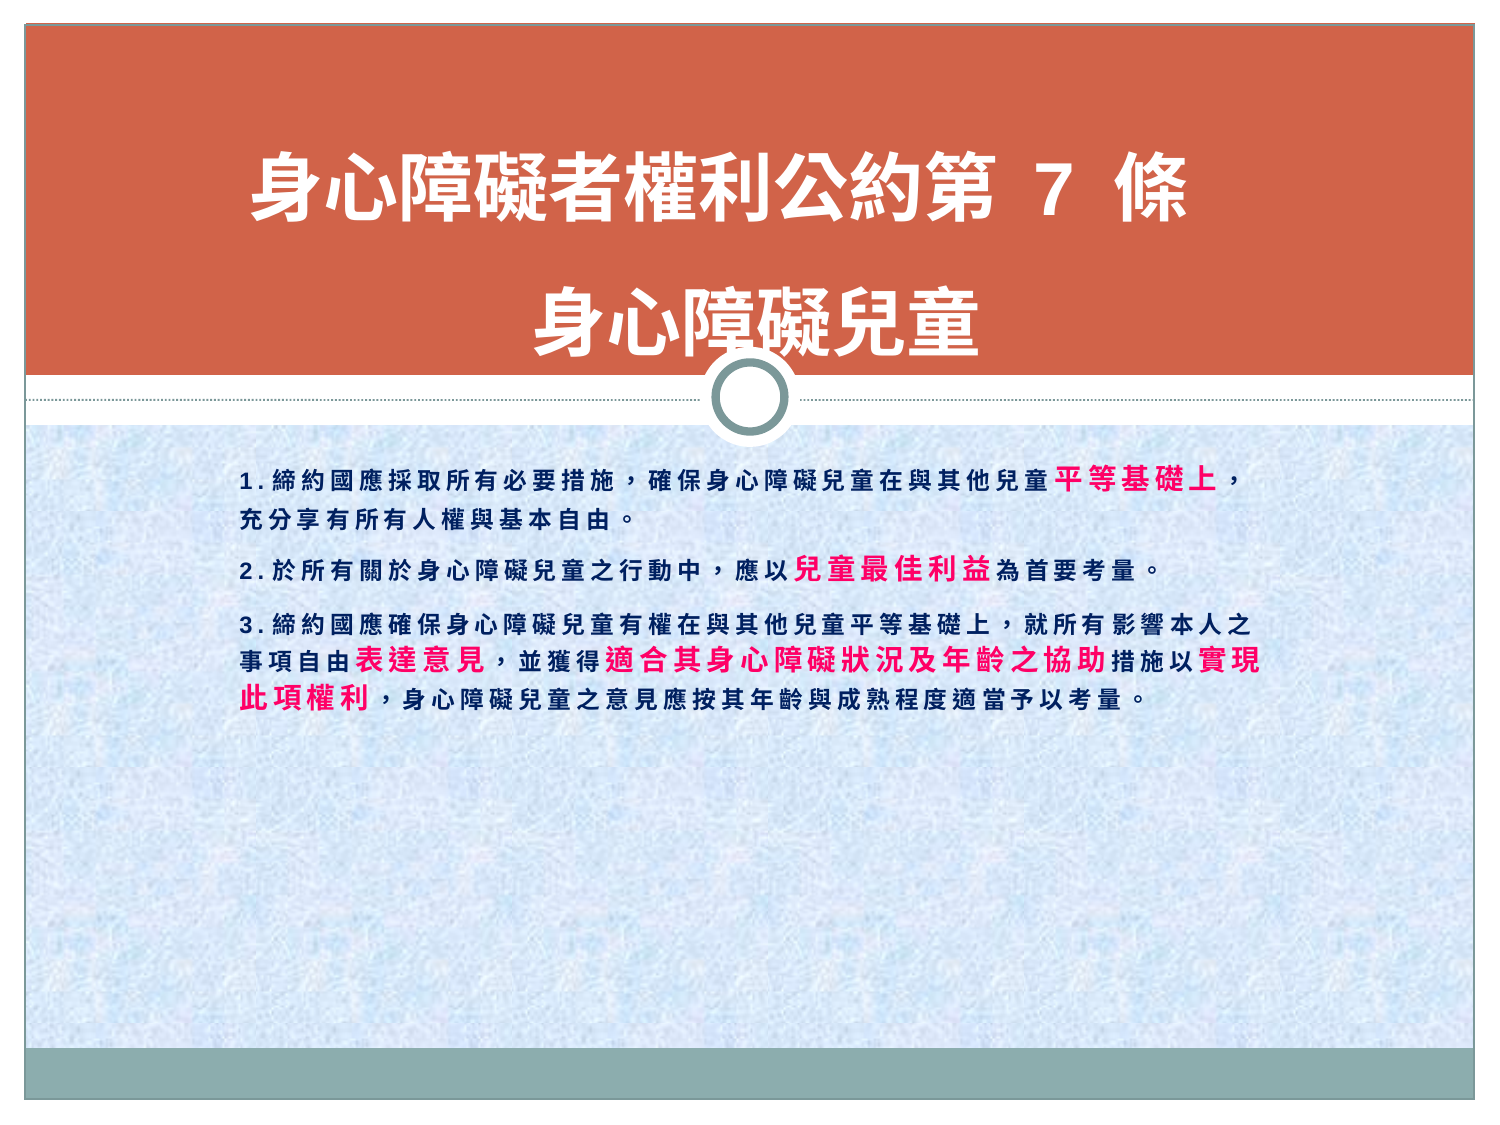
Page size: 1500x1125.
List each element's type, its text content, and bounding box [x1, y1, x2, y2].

title 身心障礙者權利公約第 7 條 身心障礙兒童 [118, 78, 1394, 329]
list 1.締約國應採取所有必要措施，確保身心障礙兒童在與其他兒童平等基礎上，充分享有所有人權與基本自由。 2.於所有關於身心障礙兒童之行動中，應以兒童最佳利益為首要考量。 3.締約國應確保身心障礙兒童有權在與其他兒童平等基礎上，就所有影響本人之事項自由表達意見，並獲得適合其身心障礙狀況及年齡之協助措施以實現此項權利，身心障礙兒童之意見應按其年齡與成熟程度適當予以考量。 [123, 450, 1412, 725]
